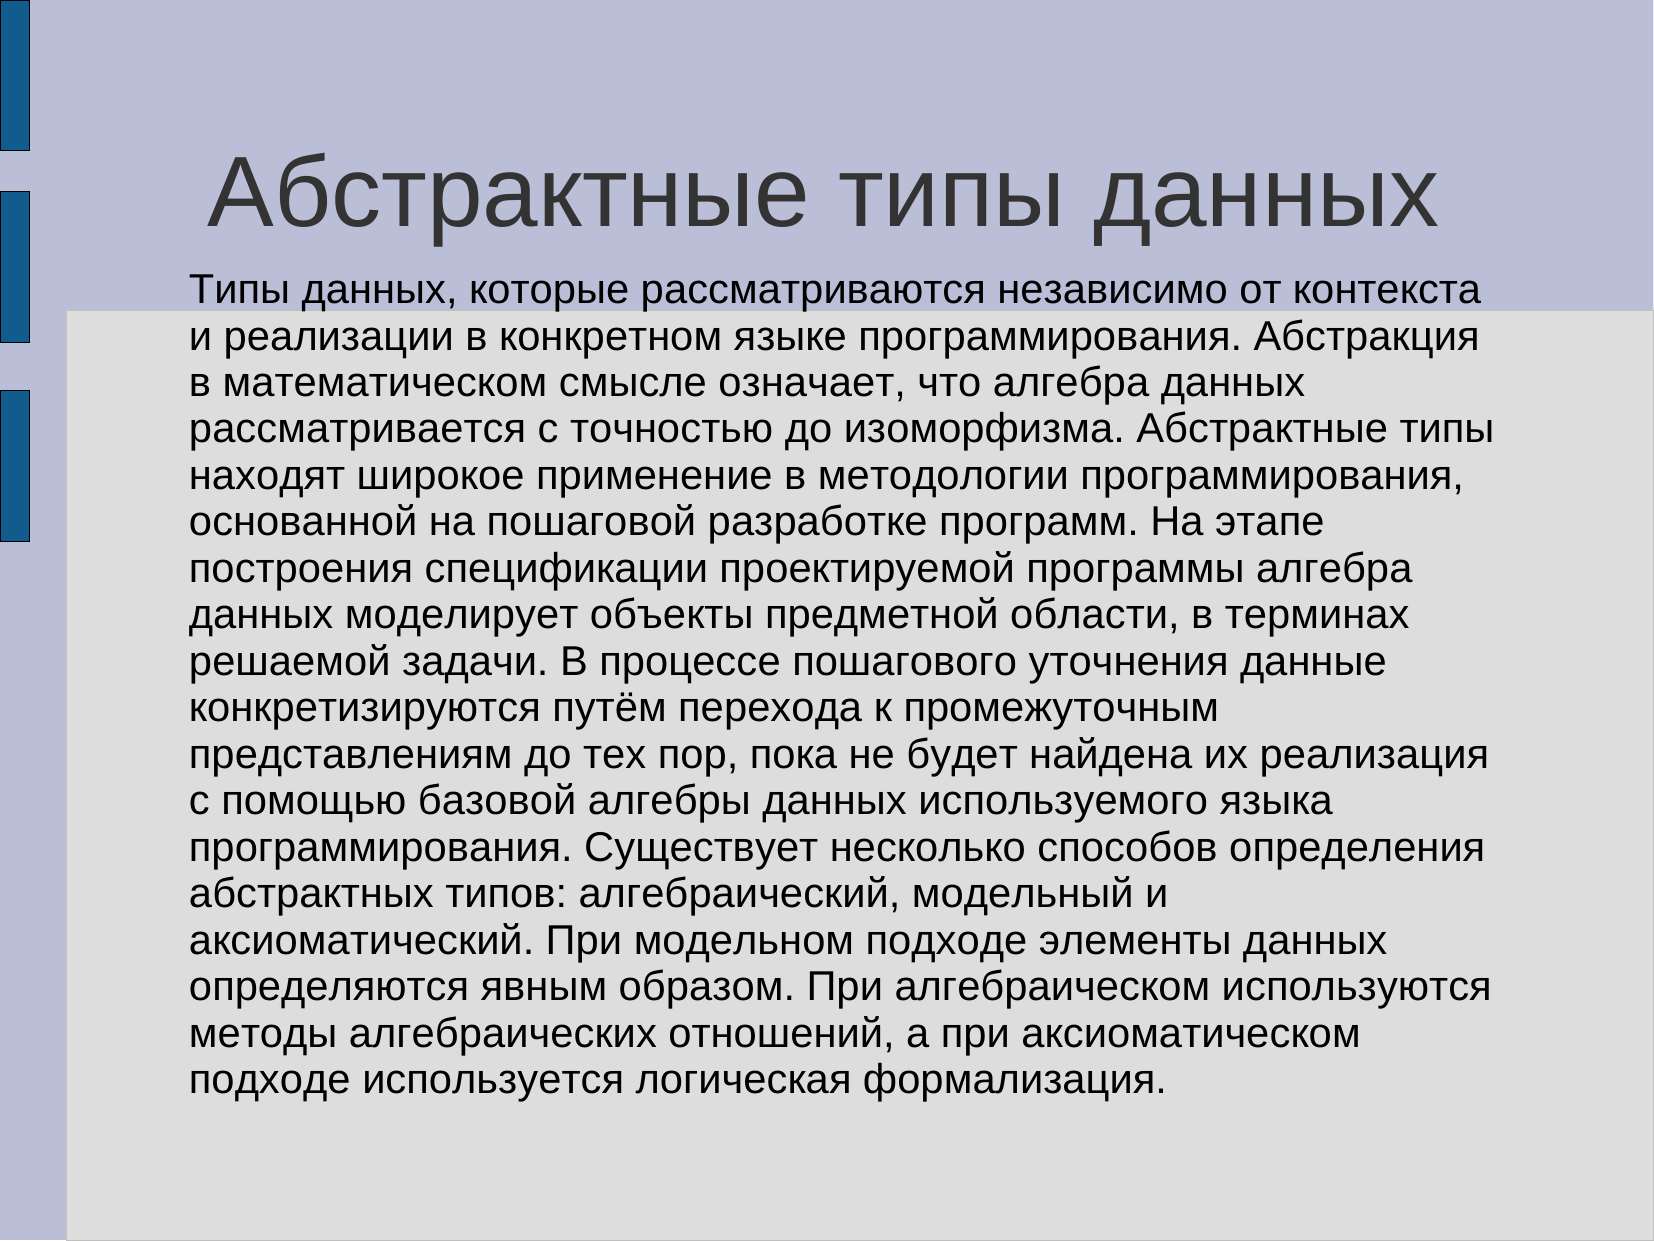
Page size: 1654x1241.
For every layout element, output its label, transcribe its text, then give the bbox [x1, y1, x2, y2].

list Типы данных, которые рассматриваются независимо от контекста и реализации в конкретном языке программирования. Абстракция в математическом смысле означает, что алгебра данных рассматривается с точностью до изоморфизма. Абстрактные типы находят широкое применение в методологии программирования, основанной на пошаговой разработке программ. На этапе построения спецификации проектируемой программы алгебра данных моделирует объекты предметной области, в терминах решаемой задачи. В процессе пошагового уточнения данные конкретизируются путём перехода к промежуточным представлениям до тех пор, пока не будет найдена их реализация с помощью базовой алгебры данных используемого языка программирования. Существует несколько способов определения абстрактных типов: алгебраический, модельный и аксиоматический. При модельном подходе элементы данных определяются явным образом. При алгебраическом используются методы алгебраических отношений, а при аксиоматическом подходе используется логическая формализация. [118, 265, 1500, 1108]
title Абстрактные типы данных [118, 88, 1531, 296]
